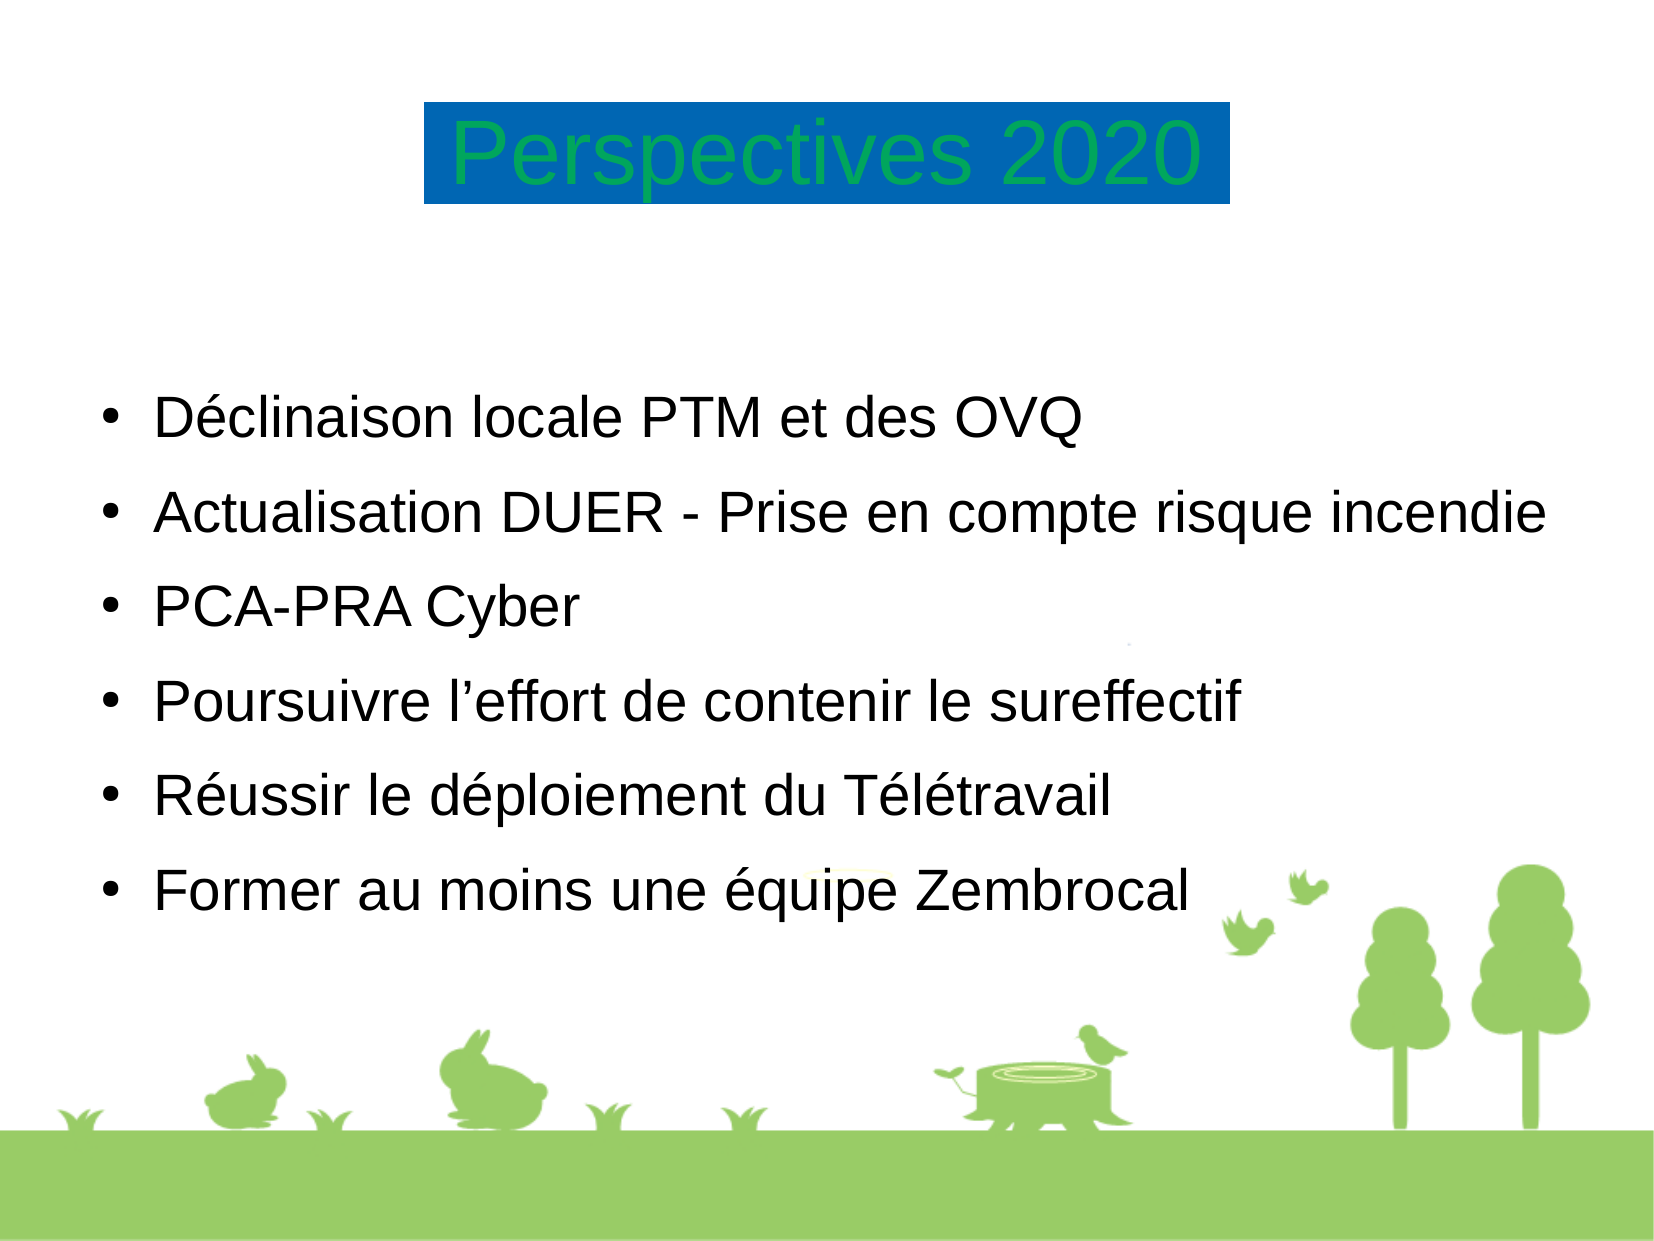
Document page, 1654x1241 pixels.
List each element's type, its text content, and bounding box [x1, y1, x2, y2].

picture [0, 0, 1654, 1241]
title Perspectives 2020 [82, 49, 1571, 257]
list Déclinaison locale PTM et des OVQ Actualisation DUER - Prise en compte risque incendie PCA-PRA Cyber Poursuivre l’effort de contenir le sureffectif Réussir le déploiement du Télétravail Former au moins une équipe Zembrocal [82, 290, 1571, 1066]
